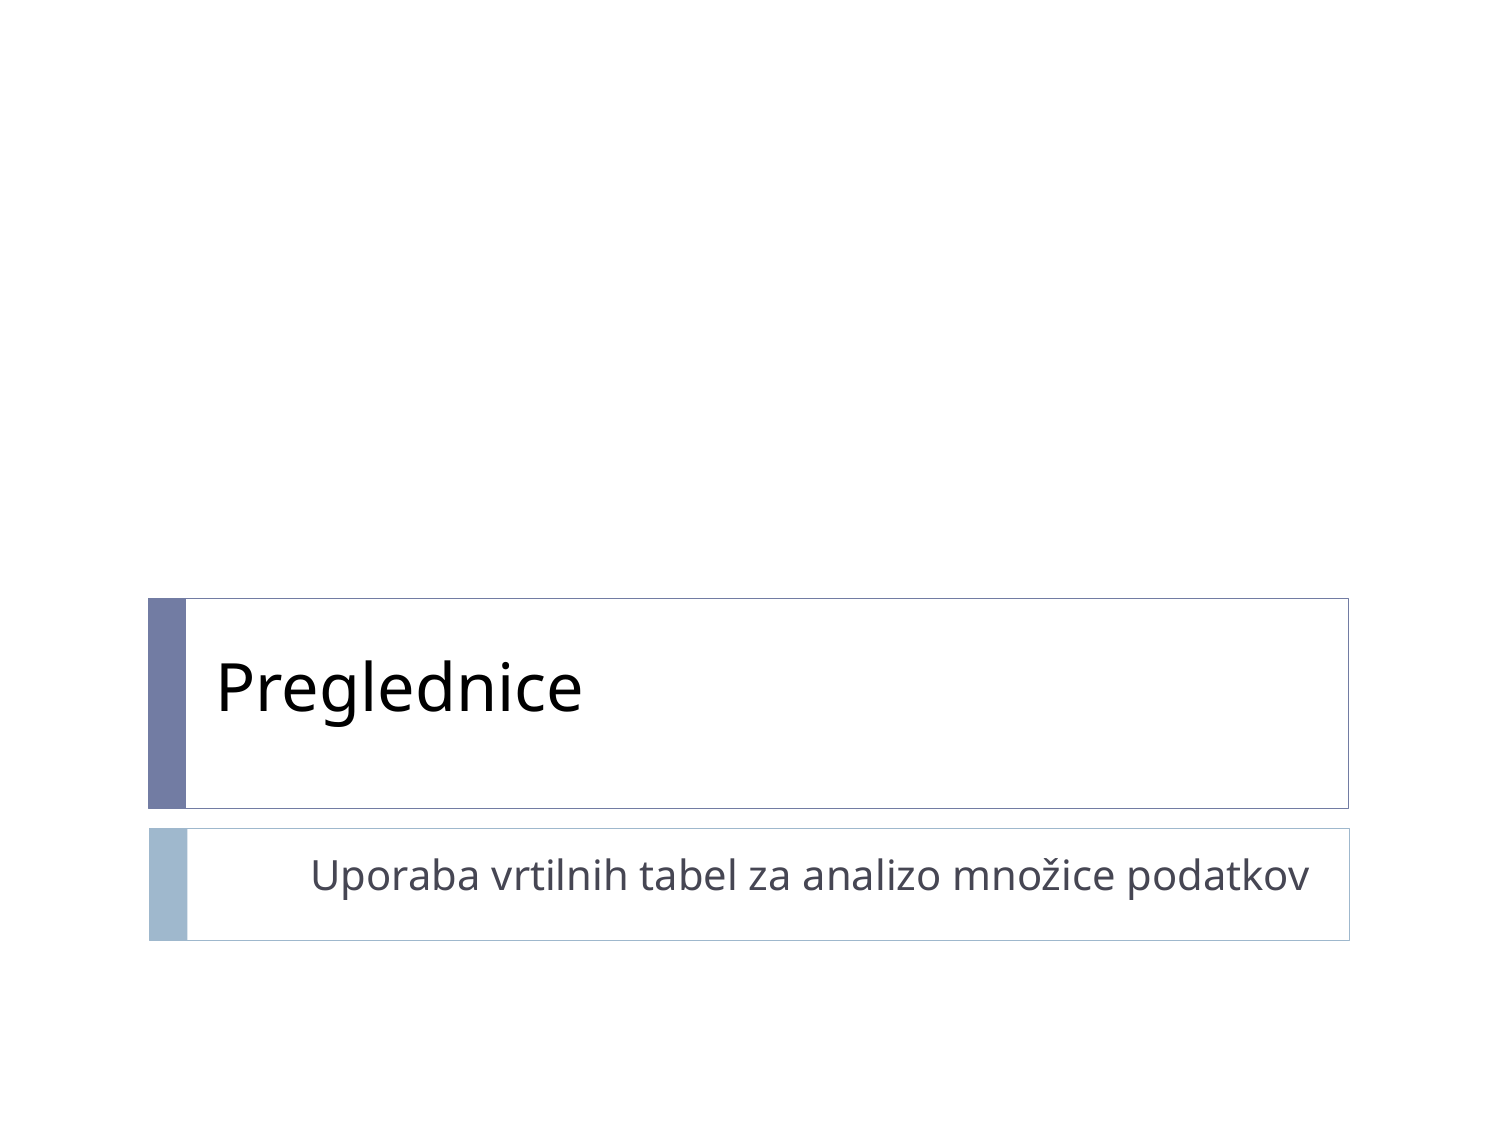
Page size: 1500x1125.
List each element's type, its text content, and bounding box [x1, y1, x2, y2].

subtitle Uporaba vrtilnih tabel za analizo množice podatkov [200, 840, 1325, 929]
title Preglednice [200, 637, 1325, 800]
